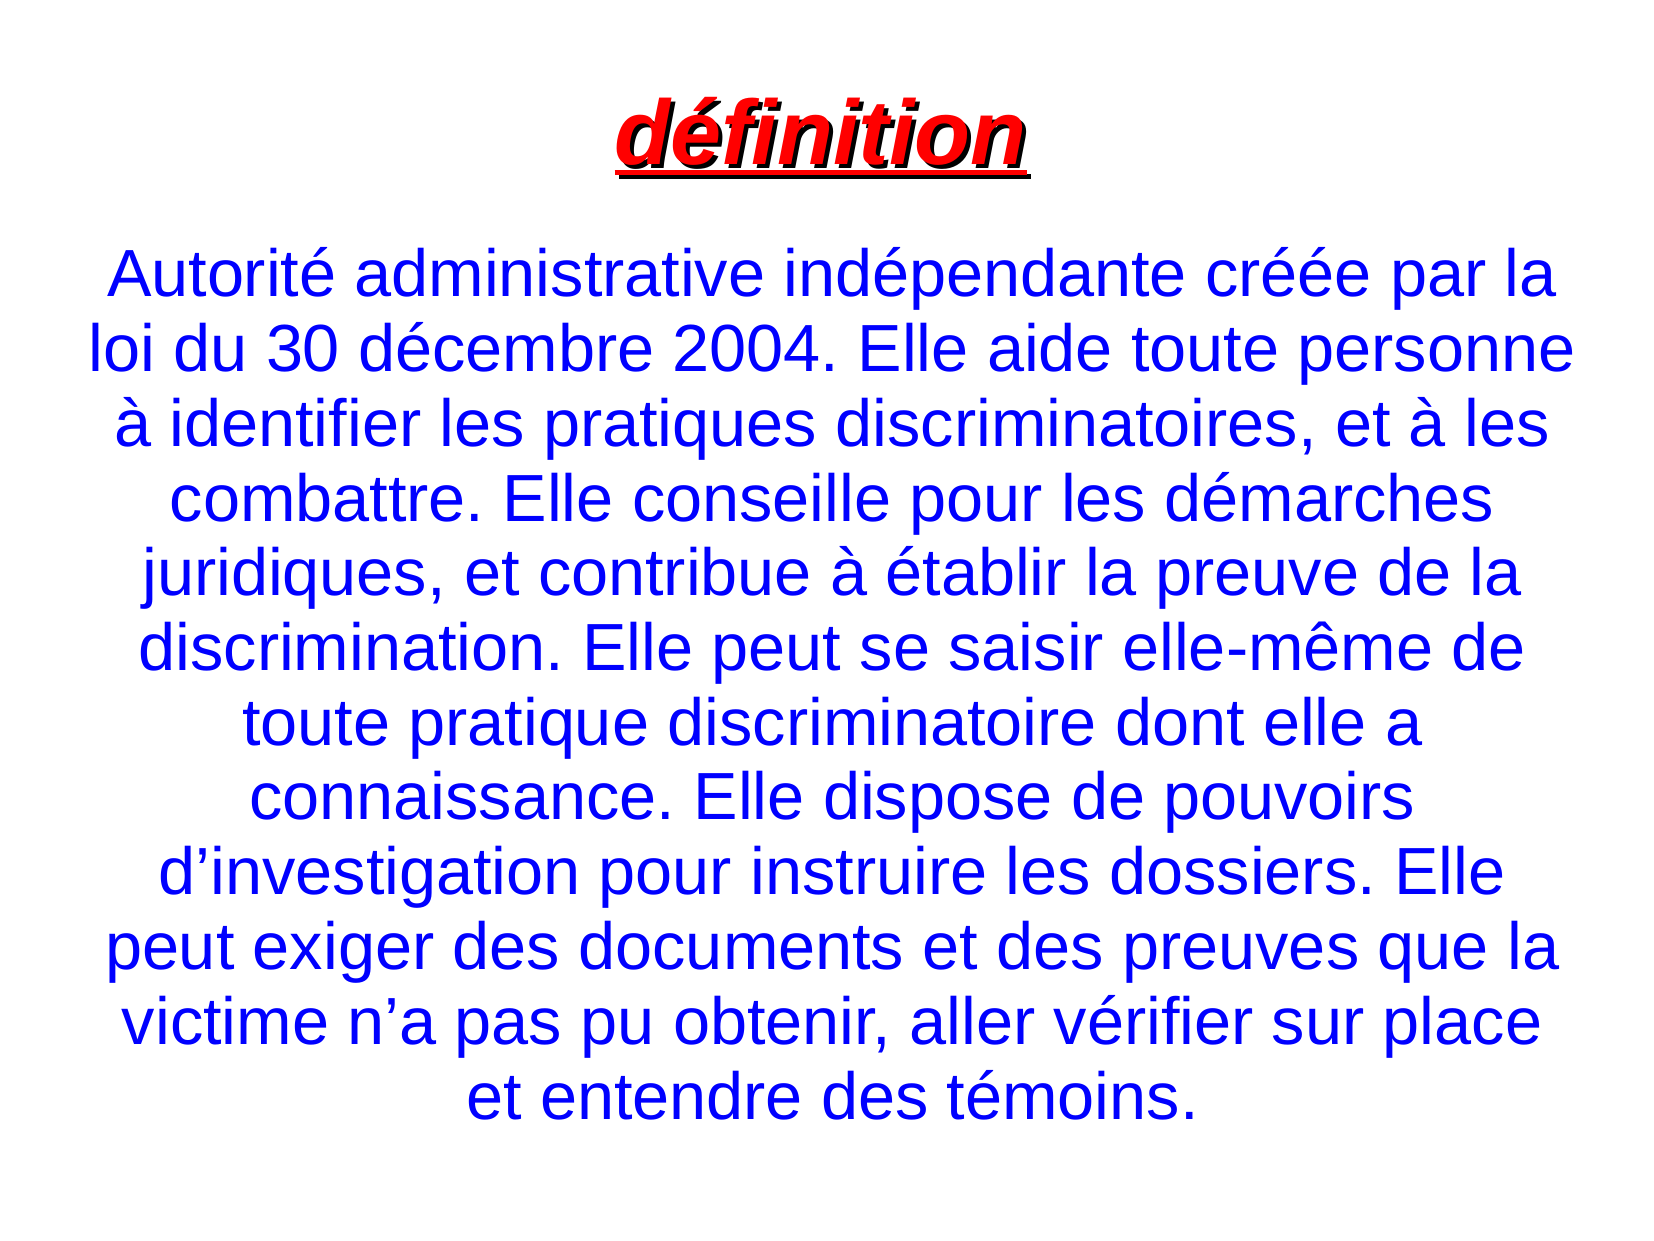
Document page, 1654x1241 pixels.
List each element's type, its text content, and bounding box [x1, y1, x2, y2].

title définition [76, 29, 1565, 237]
subtitle Autorité administrative indépendante créée par la loi du 30 décembre 2004. Elle aide toute personne à identifier les pratiques discriminatoires, et à les combattre. Elle conseille pour les démarches juridiques, et contribue à établir la preuve de la discrimination. Elle peut se saisir elle-même de toute pratique discriminatoire dont elle a connaissance. Elle dispose de pouvoirs d’investigation pour instruire les dossiers. Elle peut exiger des documents et des preuves que la victime n’a pas pu obtenir, aller vérifier sur place et entendre des témoins. [88, 236, 1577, 1134]
